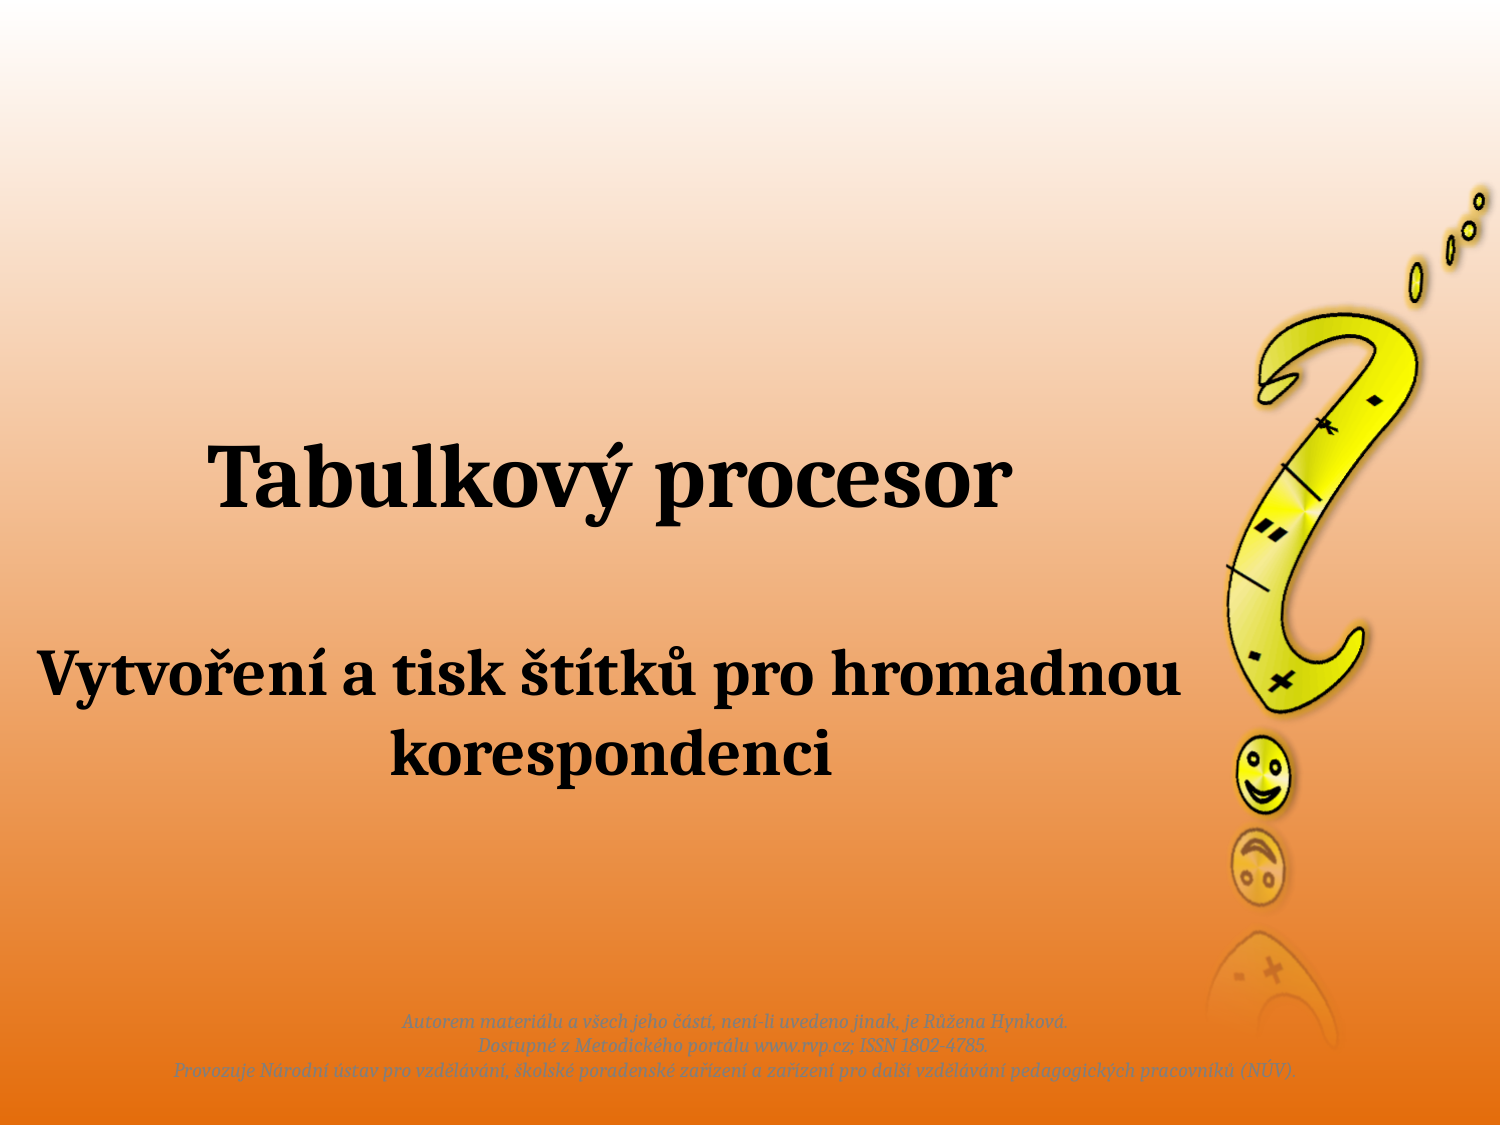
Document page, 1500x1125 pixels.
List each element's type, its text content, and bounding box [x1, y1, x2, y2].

text_box Vytvoření a tisk štítků pro hromadnou korespondenci [0, 621, 1223, 910]
text_box Autorem materiálu a všech jeho částí, není-li uvedeno jinak, je Růžena Hynková. Dostupné z Metodického portálu www.rvp.cz; ISSN 1802-4785. Provozuje Národní ústav pro vzdělávání, školské poradenské zařízení a zařízení pro další vzdělávání pedagogických pracovníků (NÚV). [0, 999, 1471, 1090]
picture [1171, 160, 1500, 1125]
title Tabulkový procesor [0, 349, 1223, 592]
